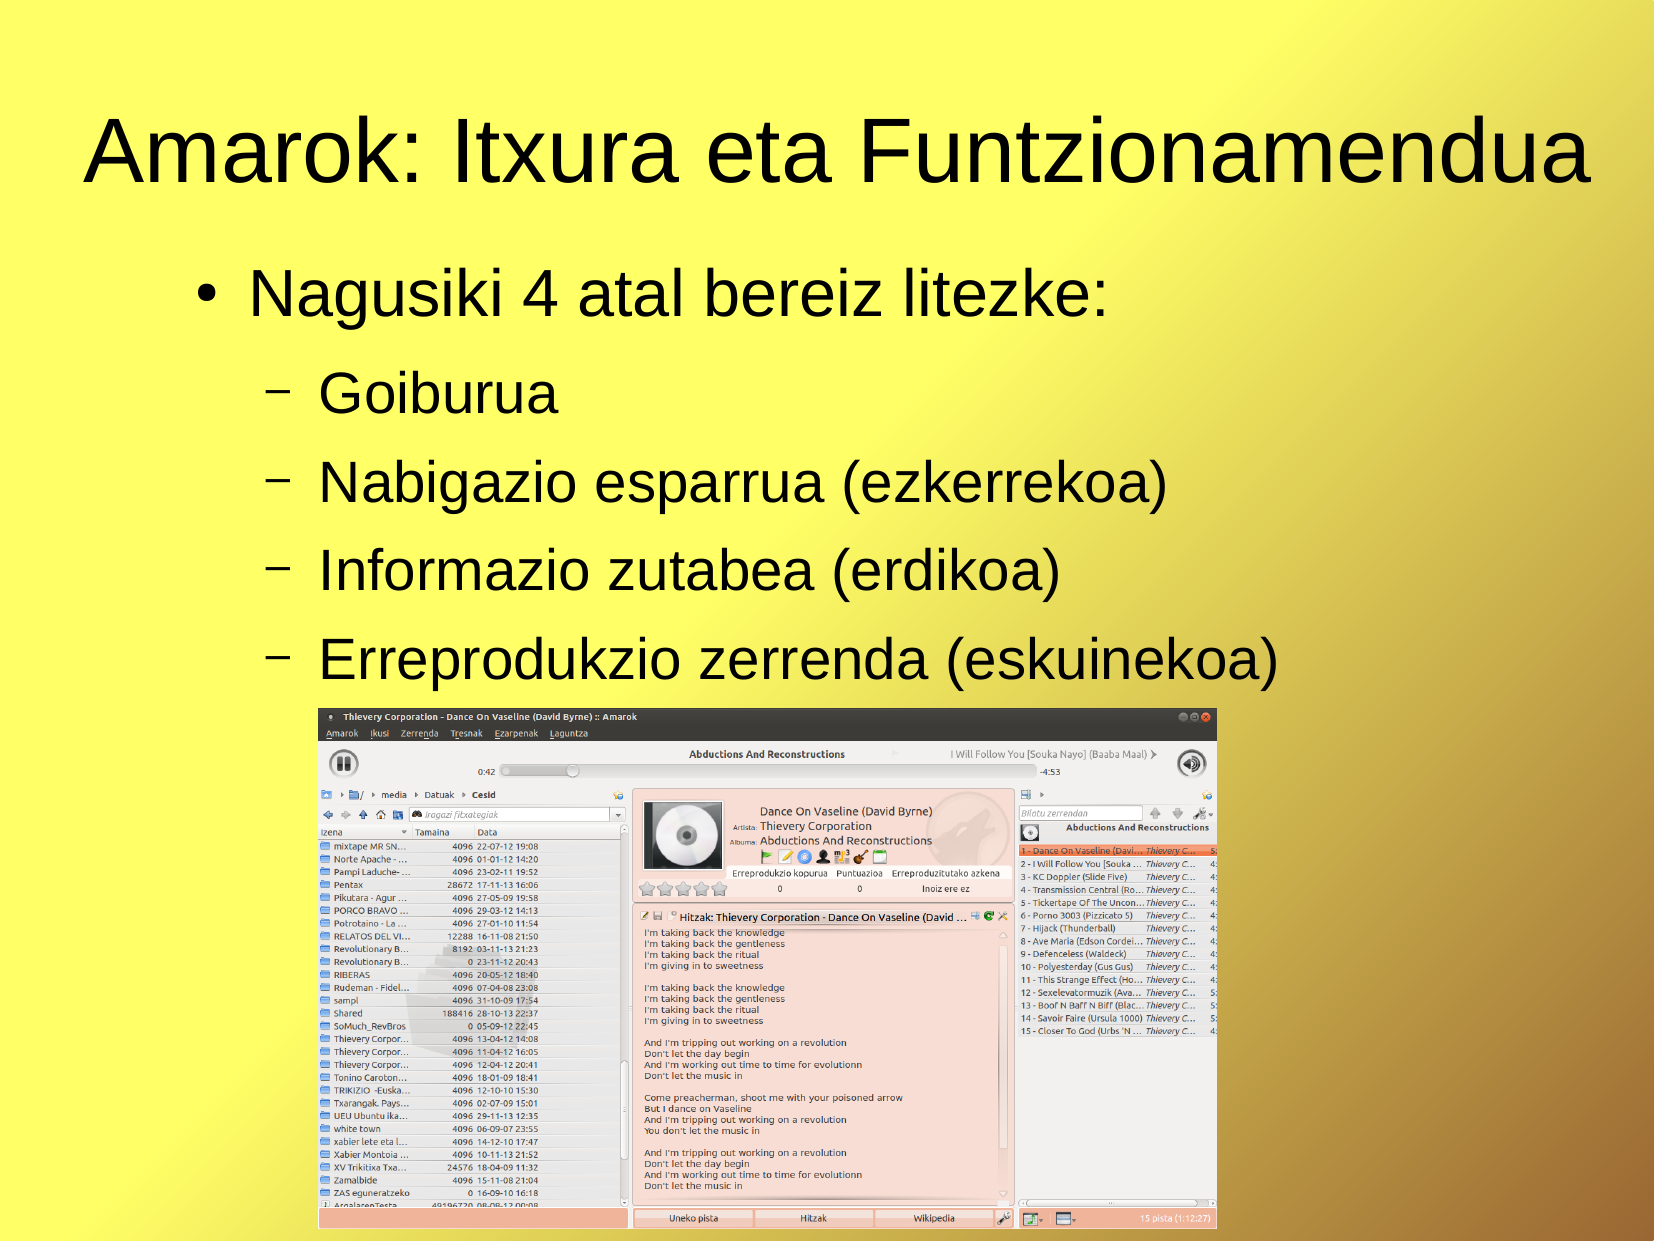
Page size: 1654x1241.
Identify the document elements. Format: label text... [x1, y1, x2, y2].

list Nagusiki 4 atal bereiz litezke: Goiburua Nabigazio esparrua (ezkerrekoa) Informazio zutabea (erdikoa) Erreprodukzio zerrenda (eskuinekoa) [177, 256, 1633, 1086]
picture [318, 708, 1217, 1229]
title Amarok: Itxura eta Funtzionamendua [70, 47, 1607, 255]
